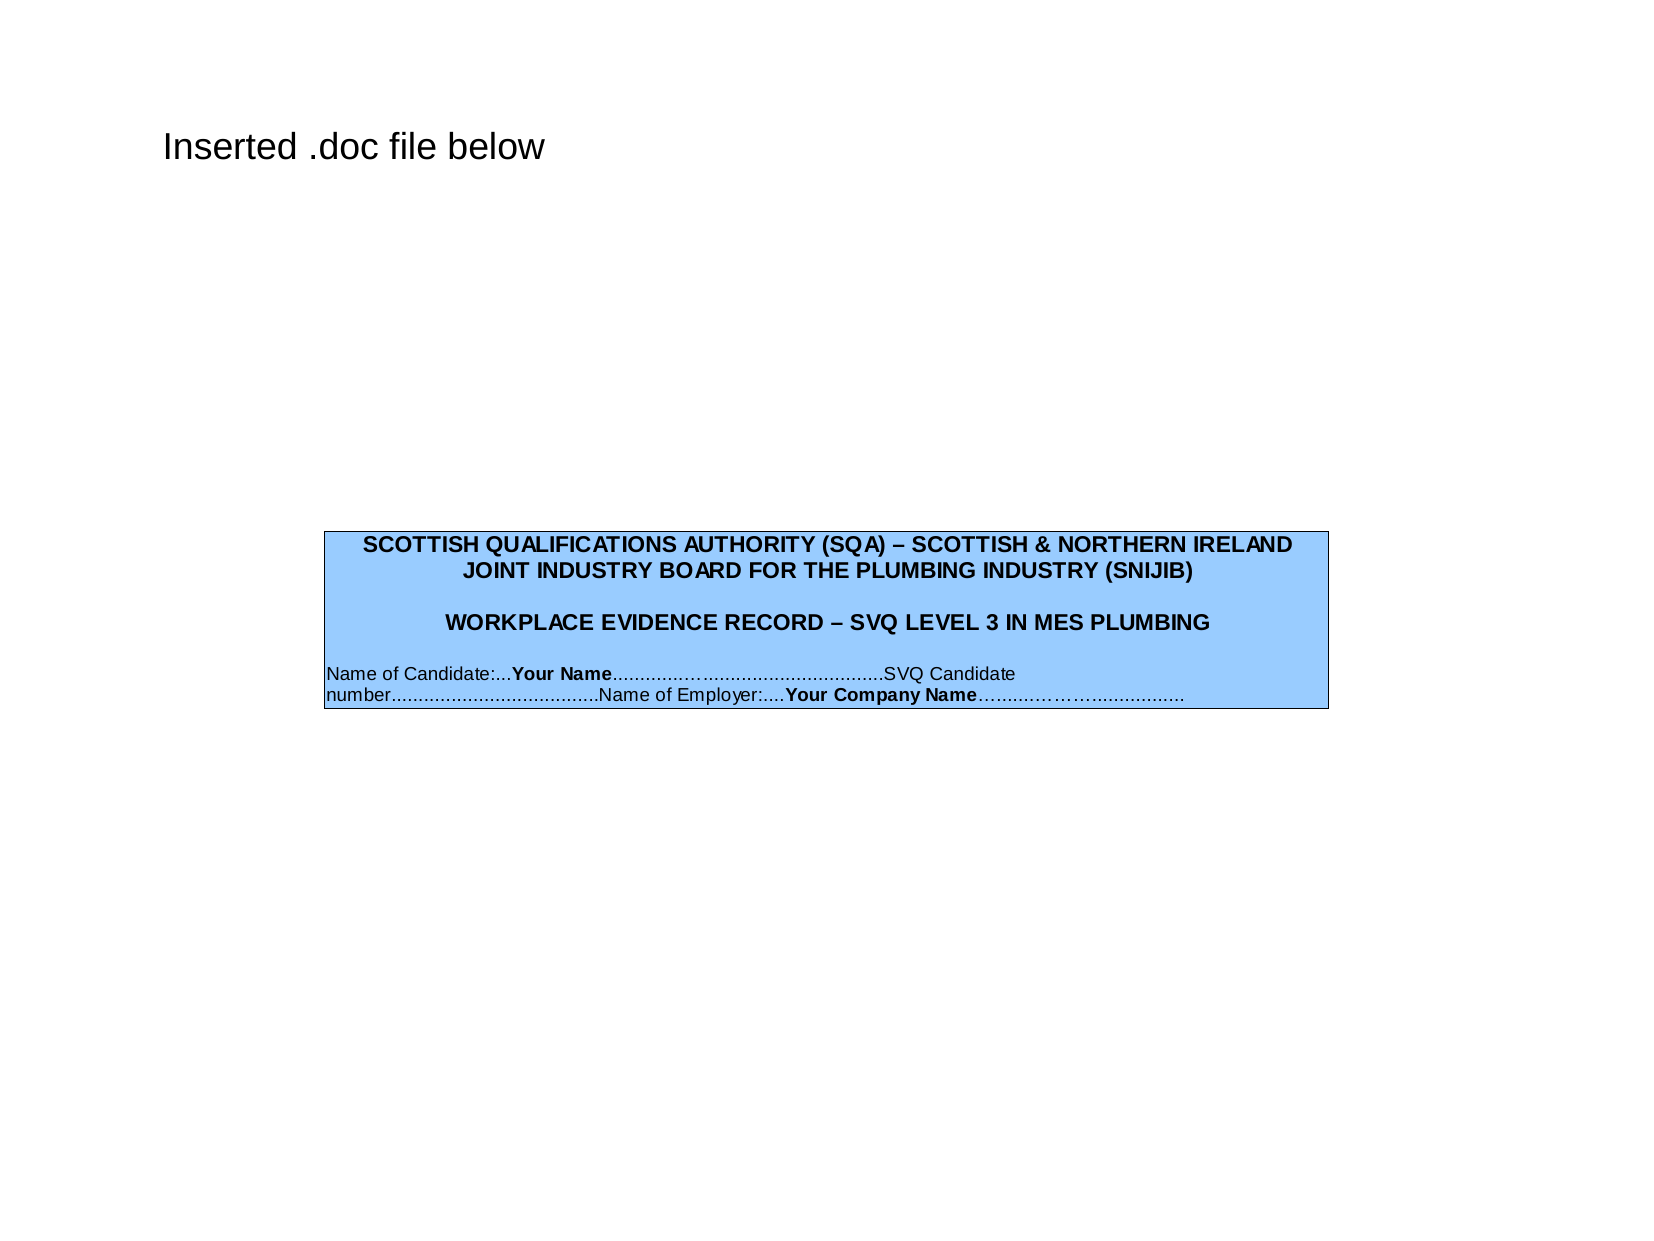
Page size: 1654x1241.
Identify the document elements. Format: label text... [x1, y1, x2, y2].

text_box Inserted .doc file below [147, 118, 1565, 175]
chart [324, 531, 1329, 709]
